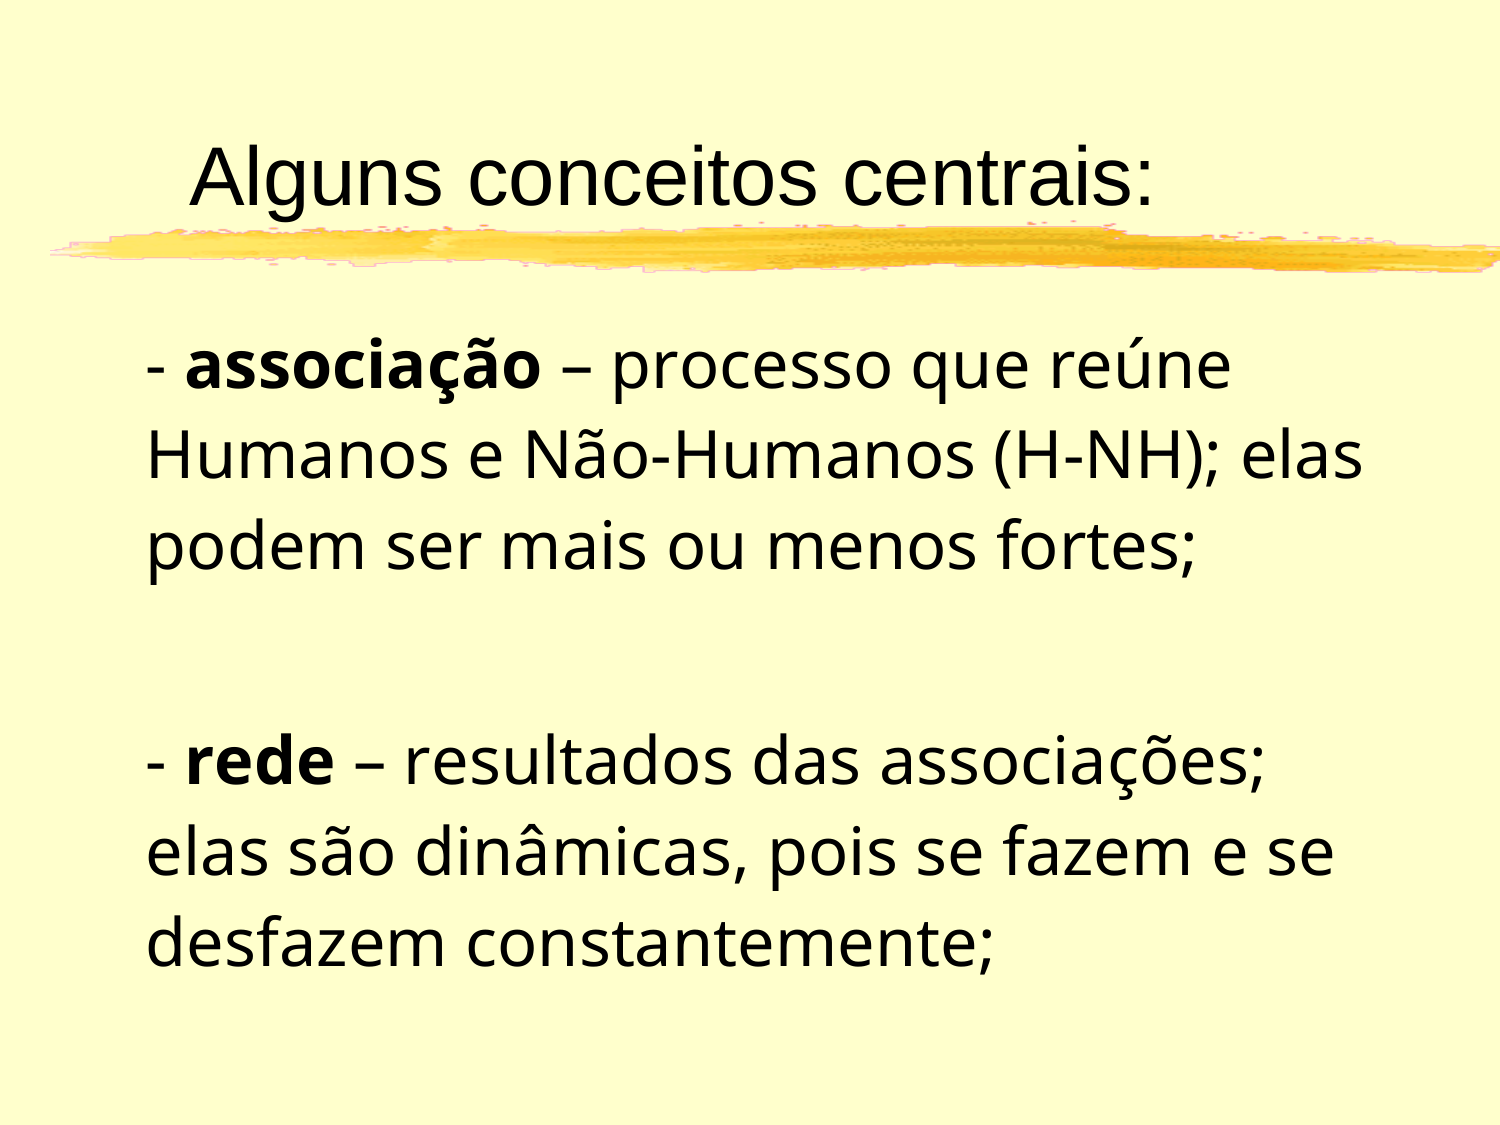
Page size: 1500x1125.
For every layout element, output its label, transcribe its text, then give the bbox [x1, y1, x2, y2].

list - associação – processo que reúne Humanos e Não-Humanos (H-NH); elas podem ser mais ou menos fortes; - rede – resultados das associações; elas são dinâmicas, pois se fazem e se desfazem constantemente; [74, 309, 1417, 998]
picture [50, 215, 1500, 284]
title Alguns conceitos centrais: [24, 74, 1488, 238]
